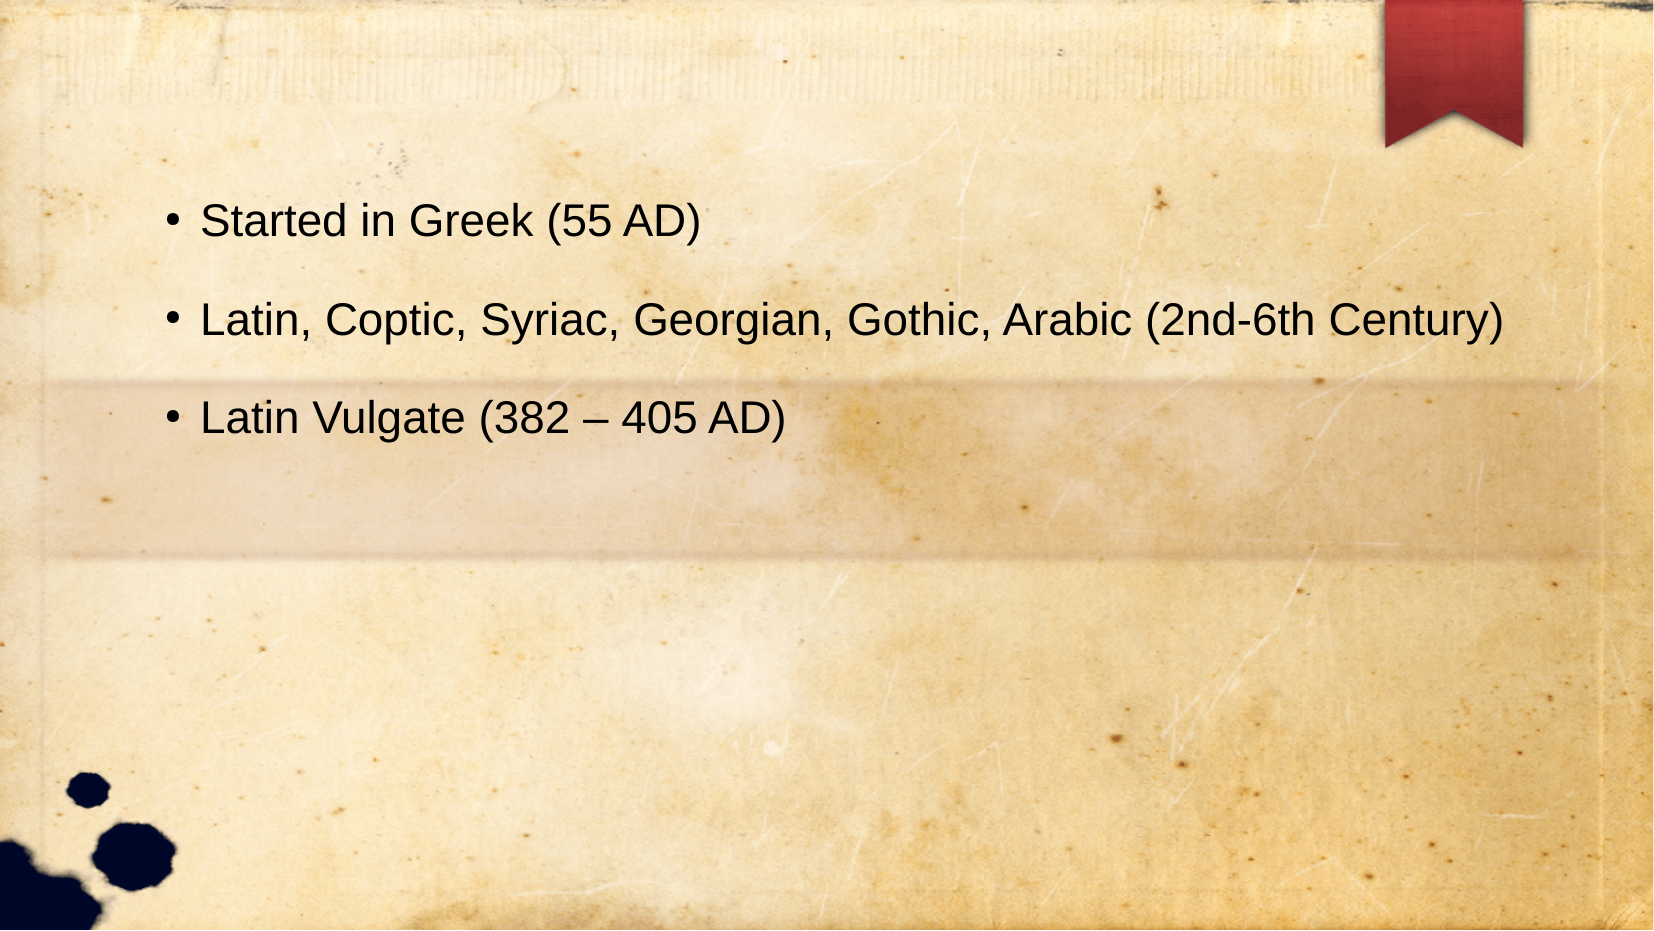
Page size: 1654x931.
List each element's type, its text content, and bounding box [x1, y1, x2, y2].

text_box Started in Greek (55 AD) Latin, Coptic, Syriac, Georgian, Gothic, Arabic (2nd-6th Century) Latin Vulgate (382 – 405 AD) [150, 187, 1538, 901]
picture [0, 0, 1654, 930]
